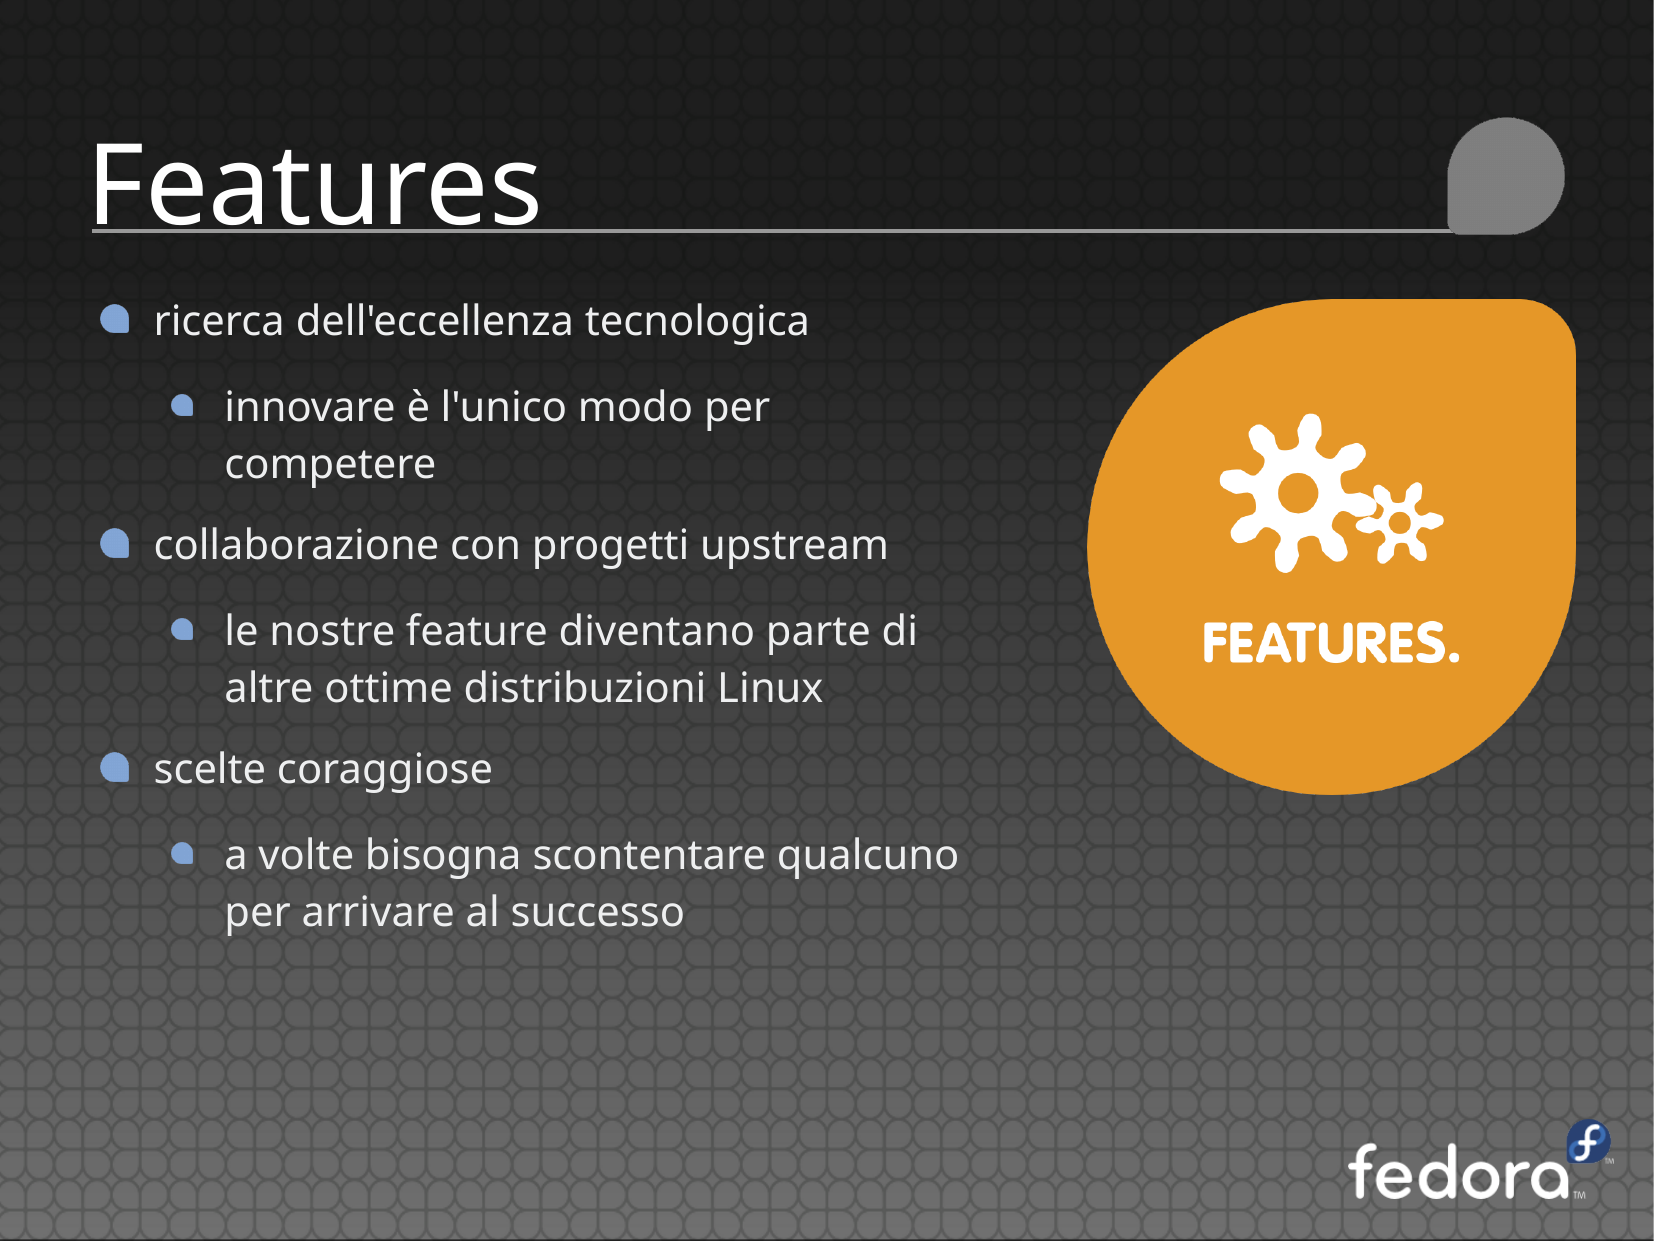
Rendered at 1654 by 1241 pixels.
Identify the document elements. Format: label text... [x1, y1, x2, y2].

list ricerca dell'eccellenza tecnologica innovare è l'unico modo per competere collaborazione con progetti upstream le nostre feature diventano parte di altre ottime distribuzioni Linux scelte coraggiose a volte bisogna scontentare qualcuno per arrivare al successo [82, 290, 976, 1109]
picture [0, 0, 1654, 1241]
title Features [86, 112, 1576, 249]
